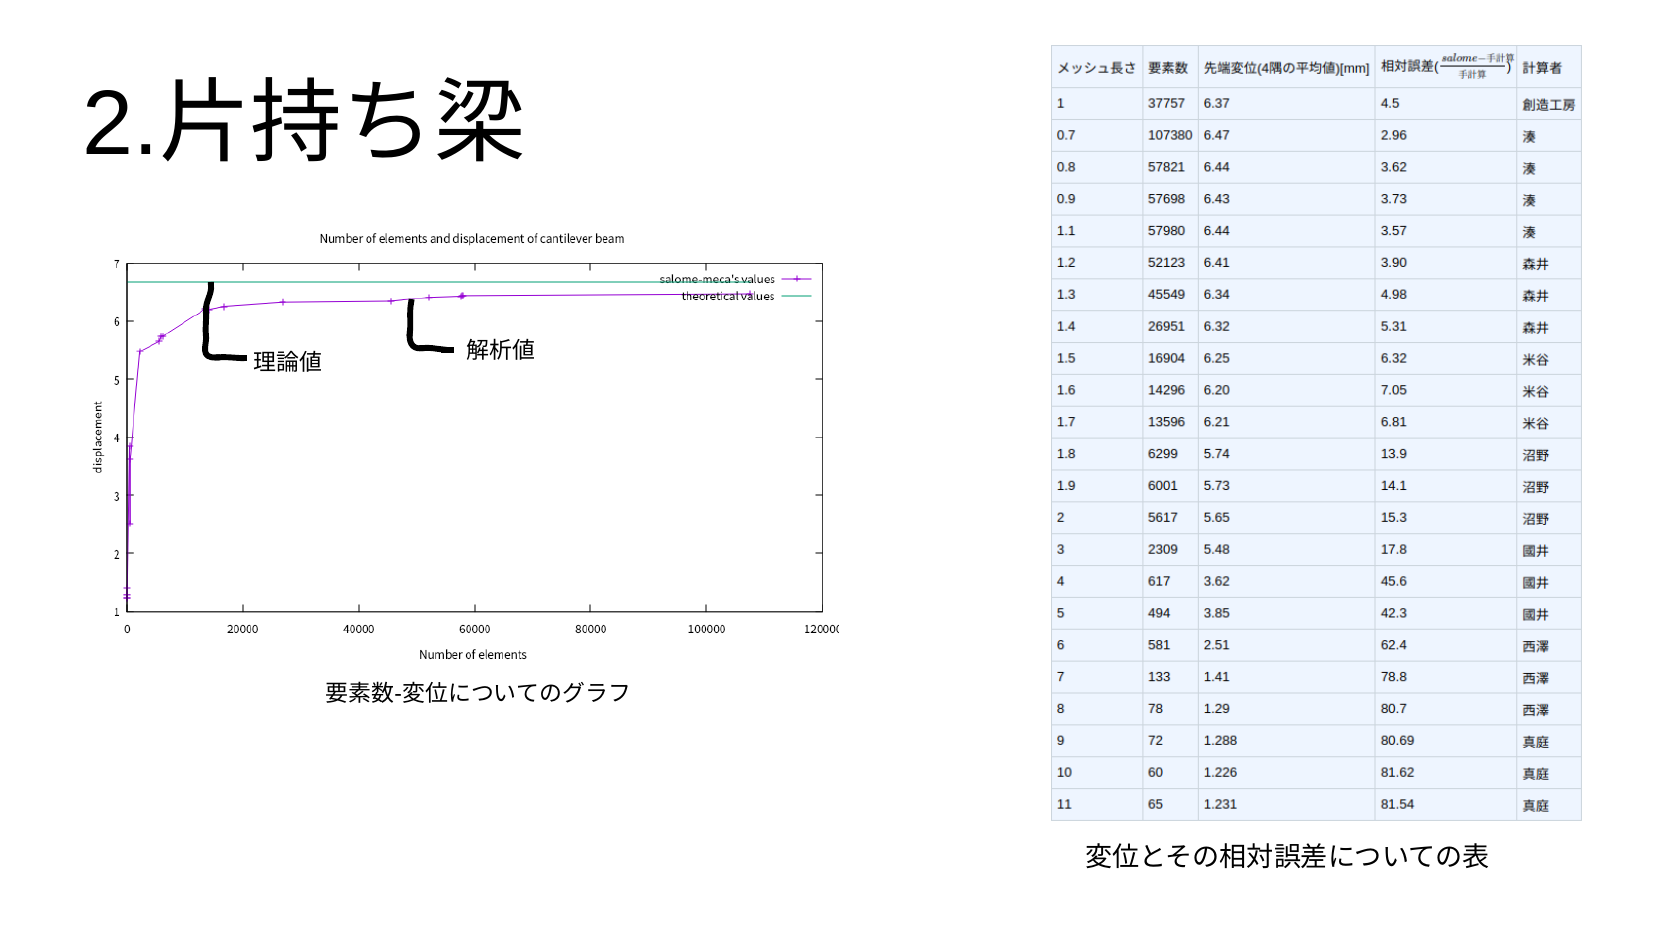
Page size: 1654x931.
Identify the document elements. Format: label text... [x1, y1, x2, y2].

text_box 解析値 [448, 321, 556, 376]
text_box 変位とその相対誤差についての表 [1062, 824, 1512, 885]
text_box 要素数-変位についてのグラフ [106, 664, 851, 719]
picture [1051, 45, 1583, 822]
picture [83, 211, 839, 665]
text_box 理論値 [236, 333, 343, 388]
title 2.片持ち梁 [82, 37, 1571, 193]
